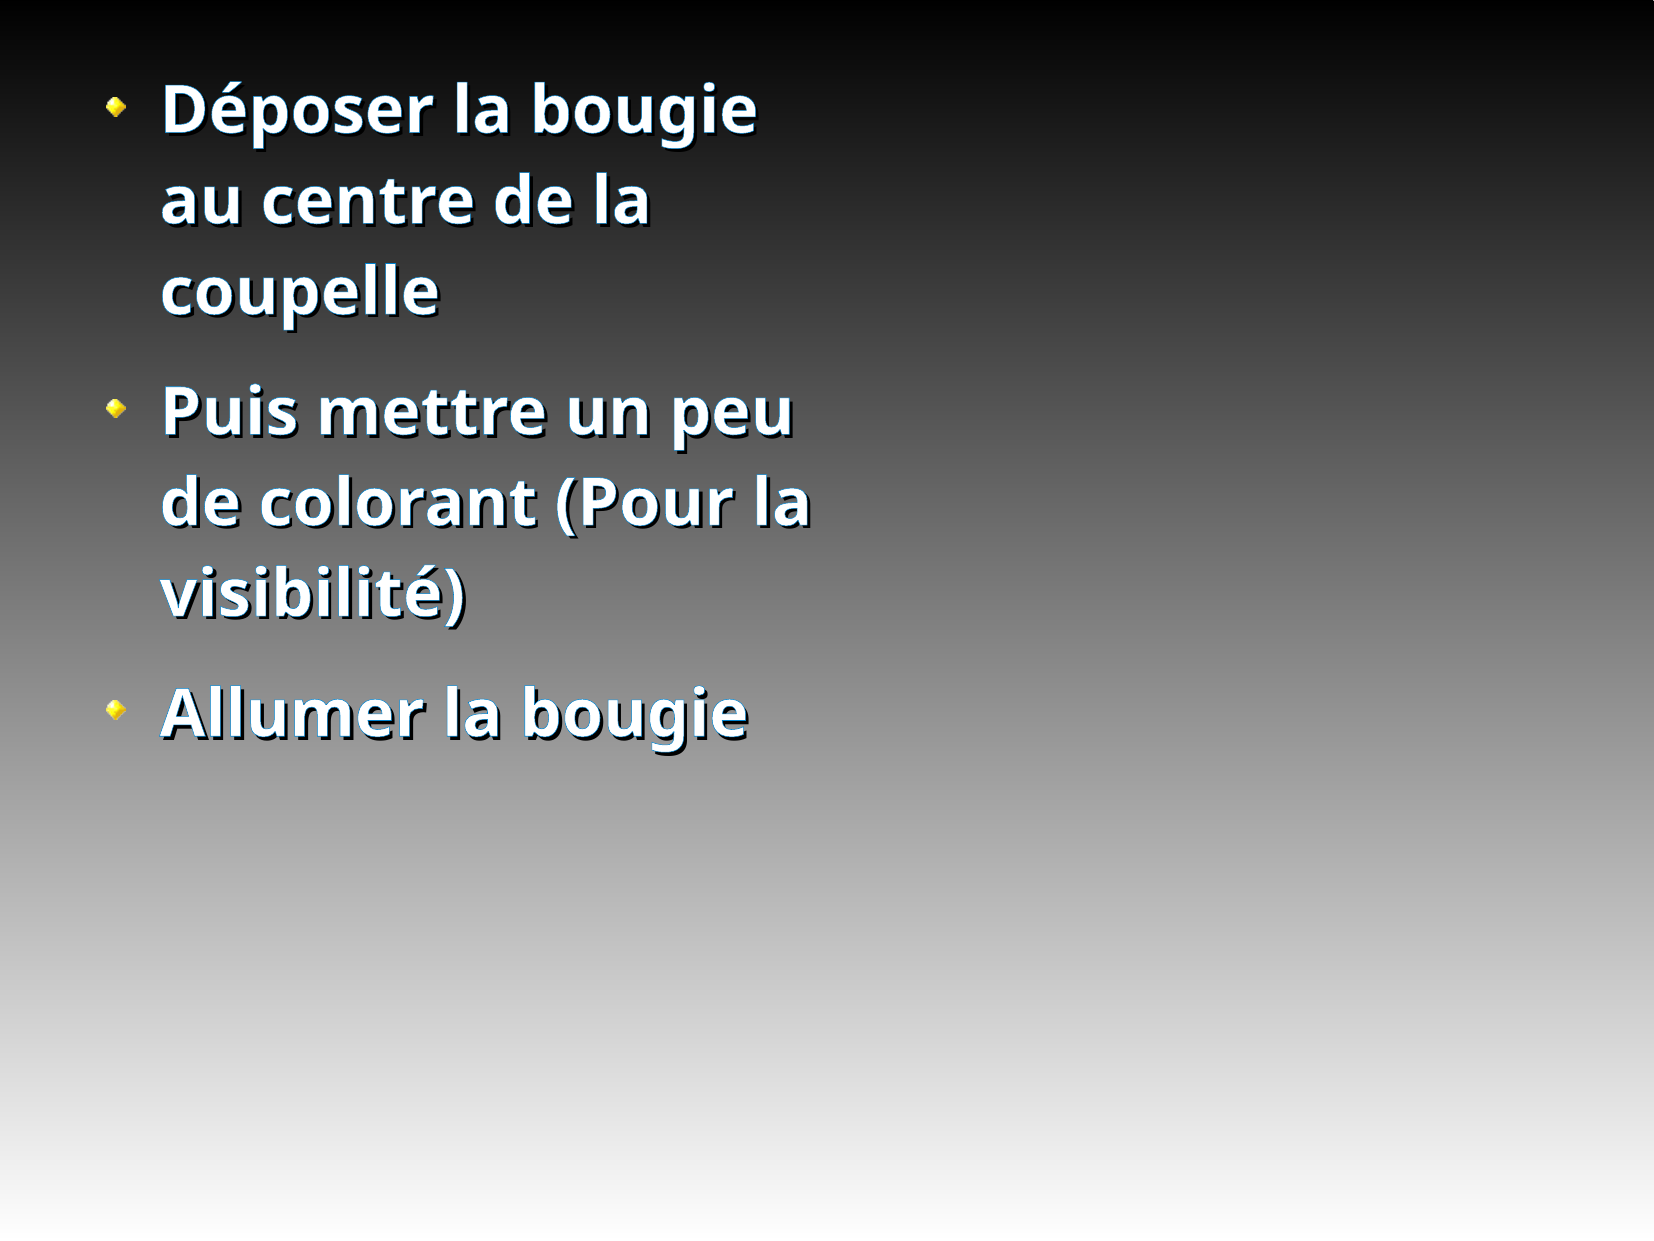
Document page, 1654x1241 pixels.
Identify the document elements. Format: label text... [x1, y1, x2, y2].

picture [856, 620, 1506, 1182]
list Déposer la bougie au centre de la coupelle Puis mettre un peu de colorant (Pour la visibilité) Allumer la bougie [88, 61, 815, 905]
picture [856, 45, 1583, 591]
